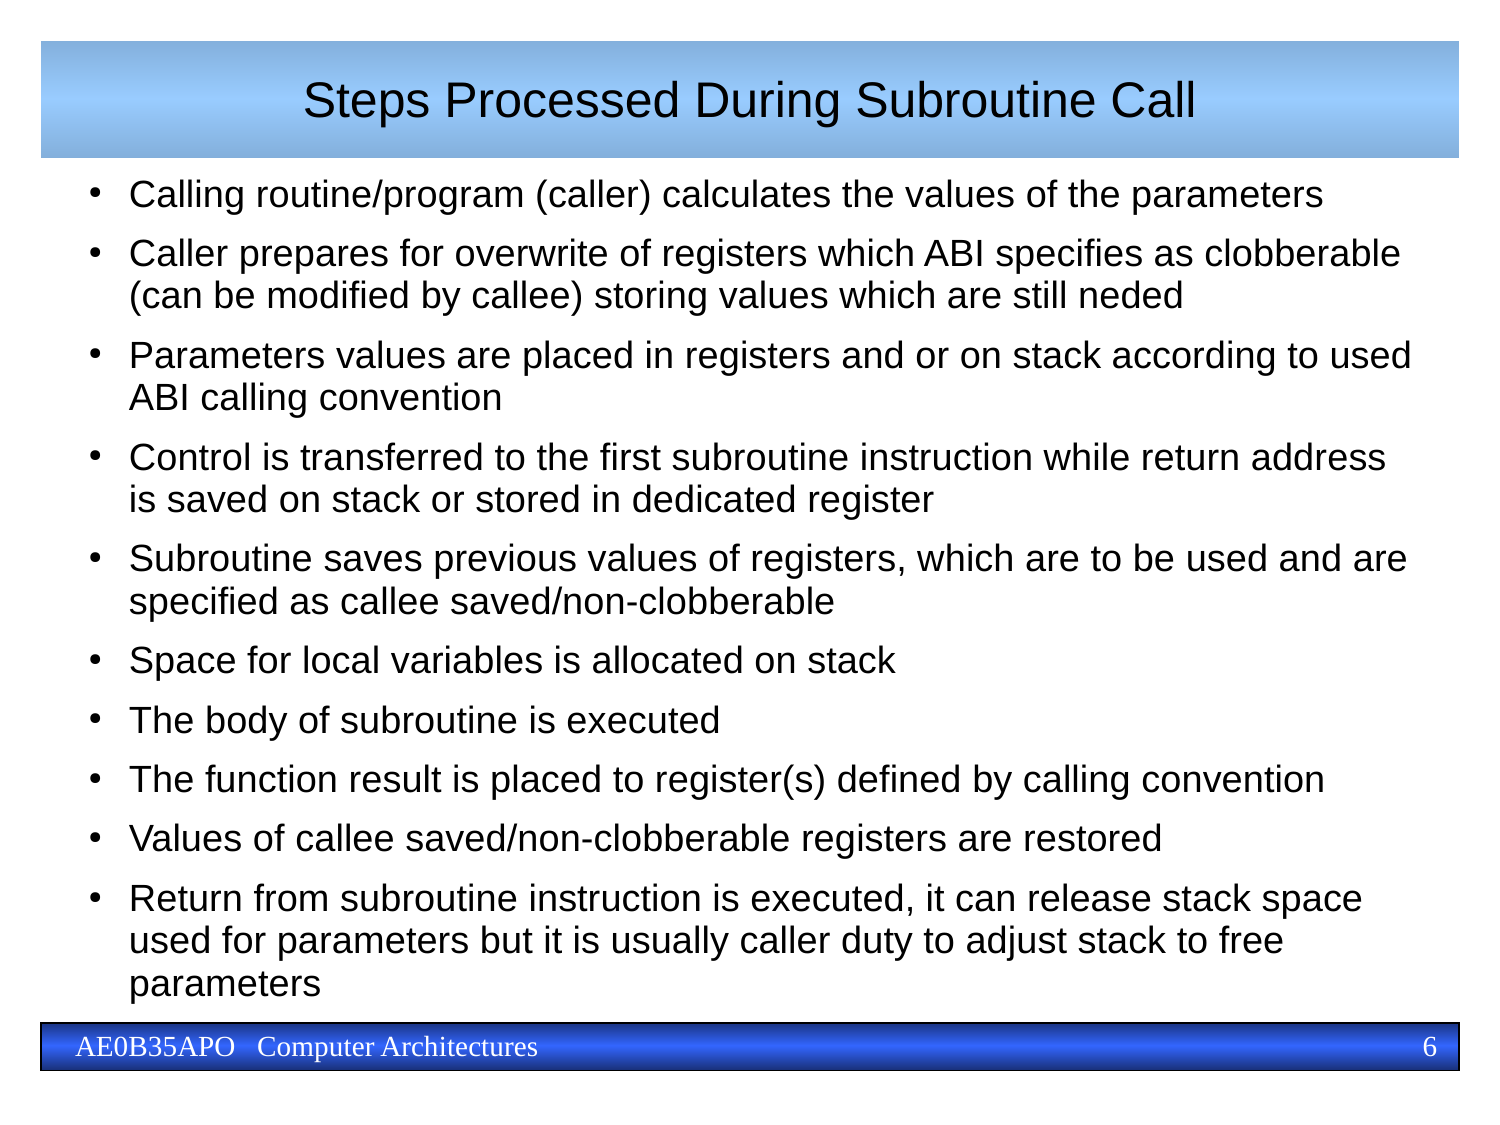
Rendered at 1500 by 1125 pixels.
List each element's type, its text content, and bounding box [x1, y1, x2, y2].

list Calling routine/program (caller) calculates the values of the parameters Caller prepares for overwrite of registers which ABI specifies as clobberable (can be modified by callee) storing values which are still neded Parameters values are placed in registers and or on stack according to used ABI calling convention Control is transferred to the first subroutine instruction while return address is saved on stack or stored in dedicated register Subroutine saves previous values of registers, which are to be used and are specified as callee saved/non-clobberable Space for local variables is allocated on stack The body of subroutine is executed The function result is placed to register(s) defined by calling convention Values of callee saved/non-clobberable registers are restored Return from subroutine instruction is executed, it can release stack space used for parameters but it is usually caller duty to adjust stack to free parameters [75, 172, 1426, 1013]
title Steps Processed During Subroutine Call [41, 41, 1459, 158]
